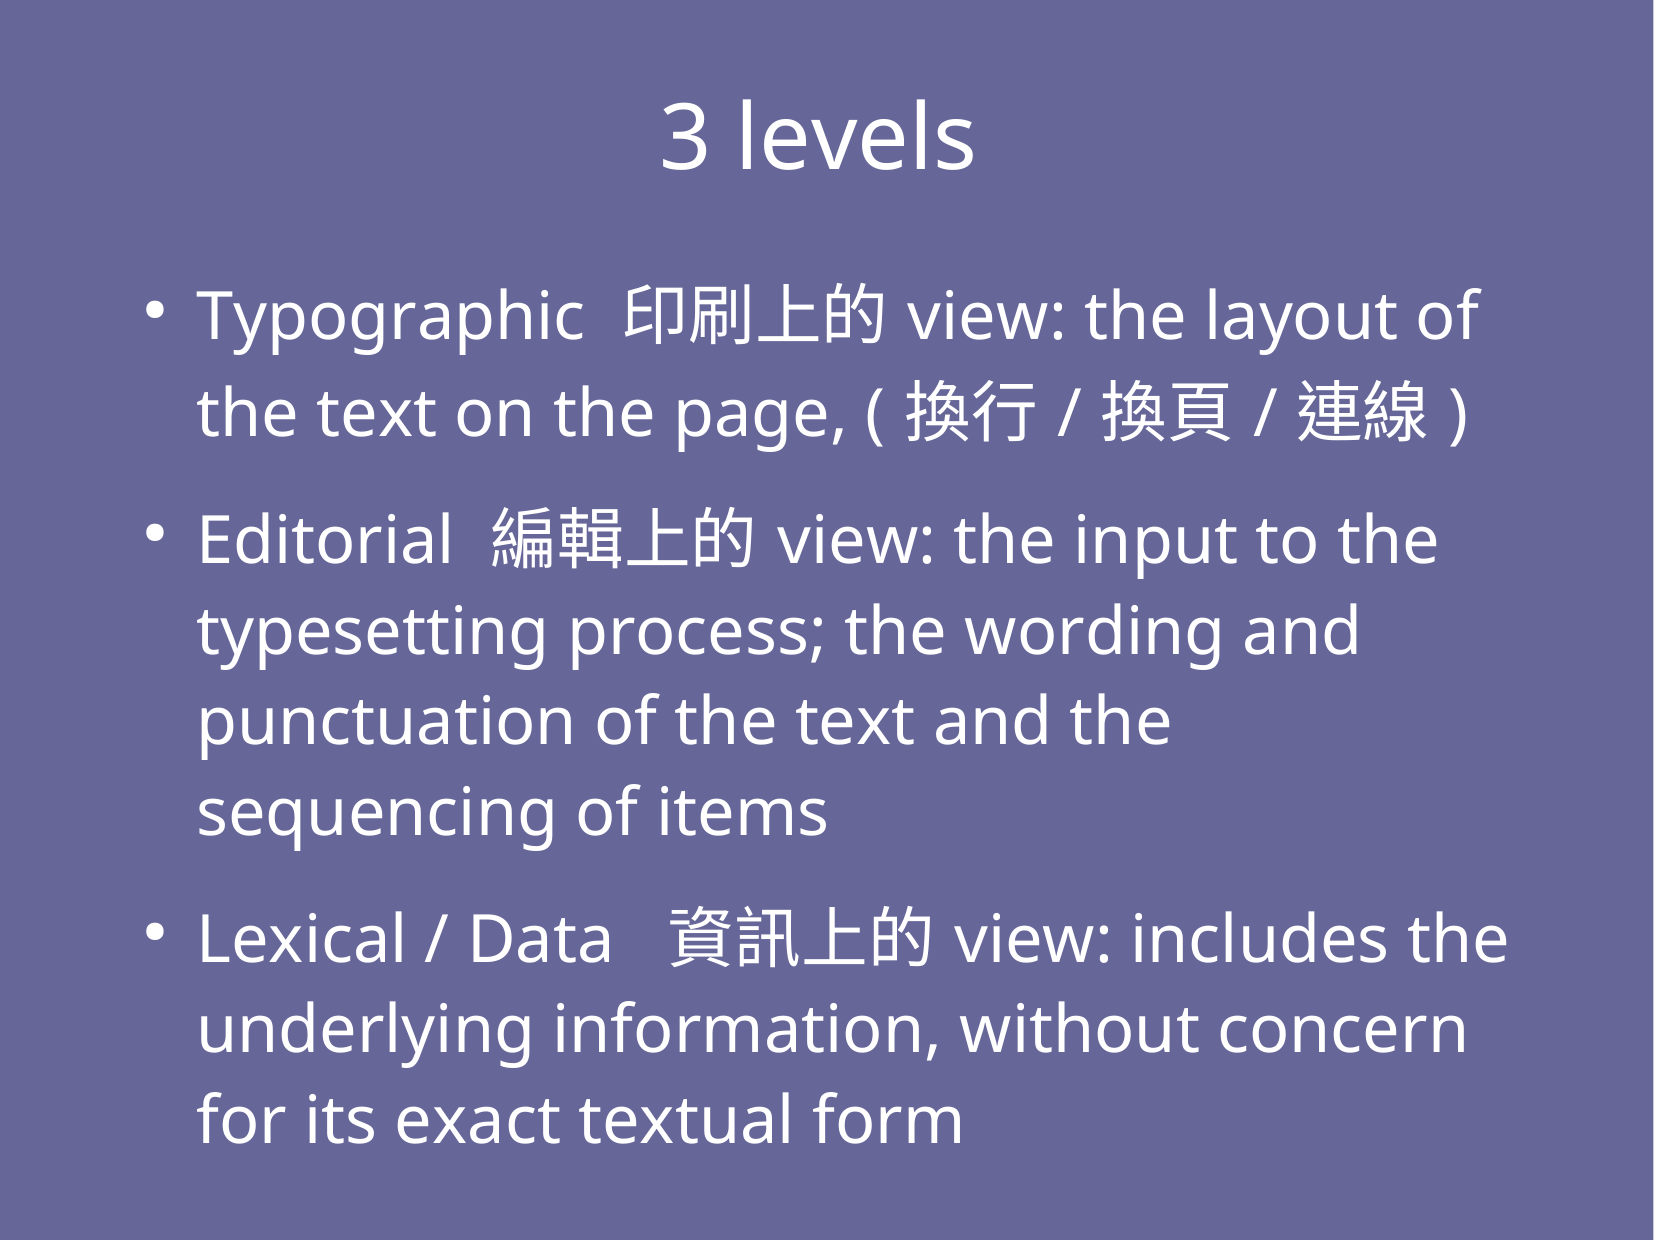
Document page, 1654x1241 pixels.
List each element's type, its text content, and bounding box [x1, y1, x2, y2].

list Typographic 印刷上的view: the layout of the text on the page, (換行/換頁/連線) Editorial 編輯上的view: the input to the typesetting process; the wording and punctuation of the text and the sequencing of items Lexical / Data 資訊上的view: includes the underlying information, without concern for its exact textual form [125, 262, 1538, 1126]
title 3 levels [112, 37, 1525, 230]
